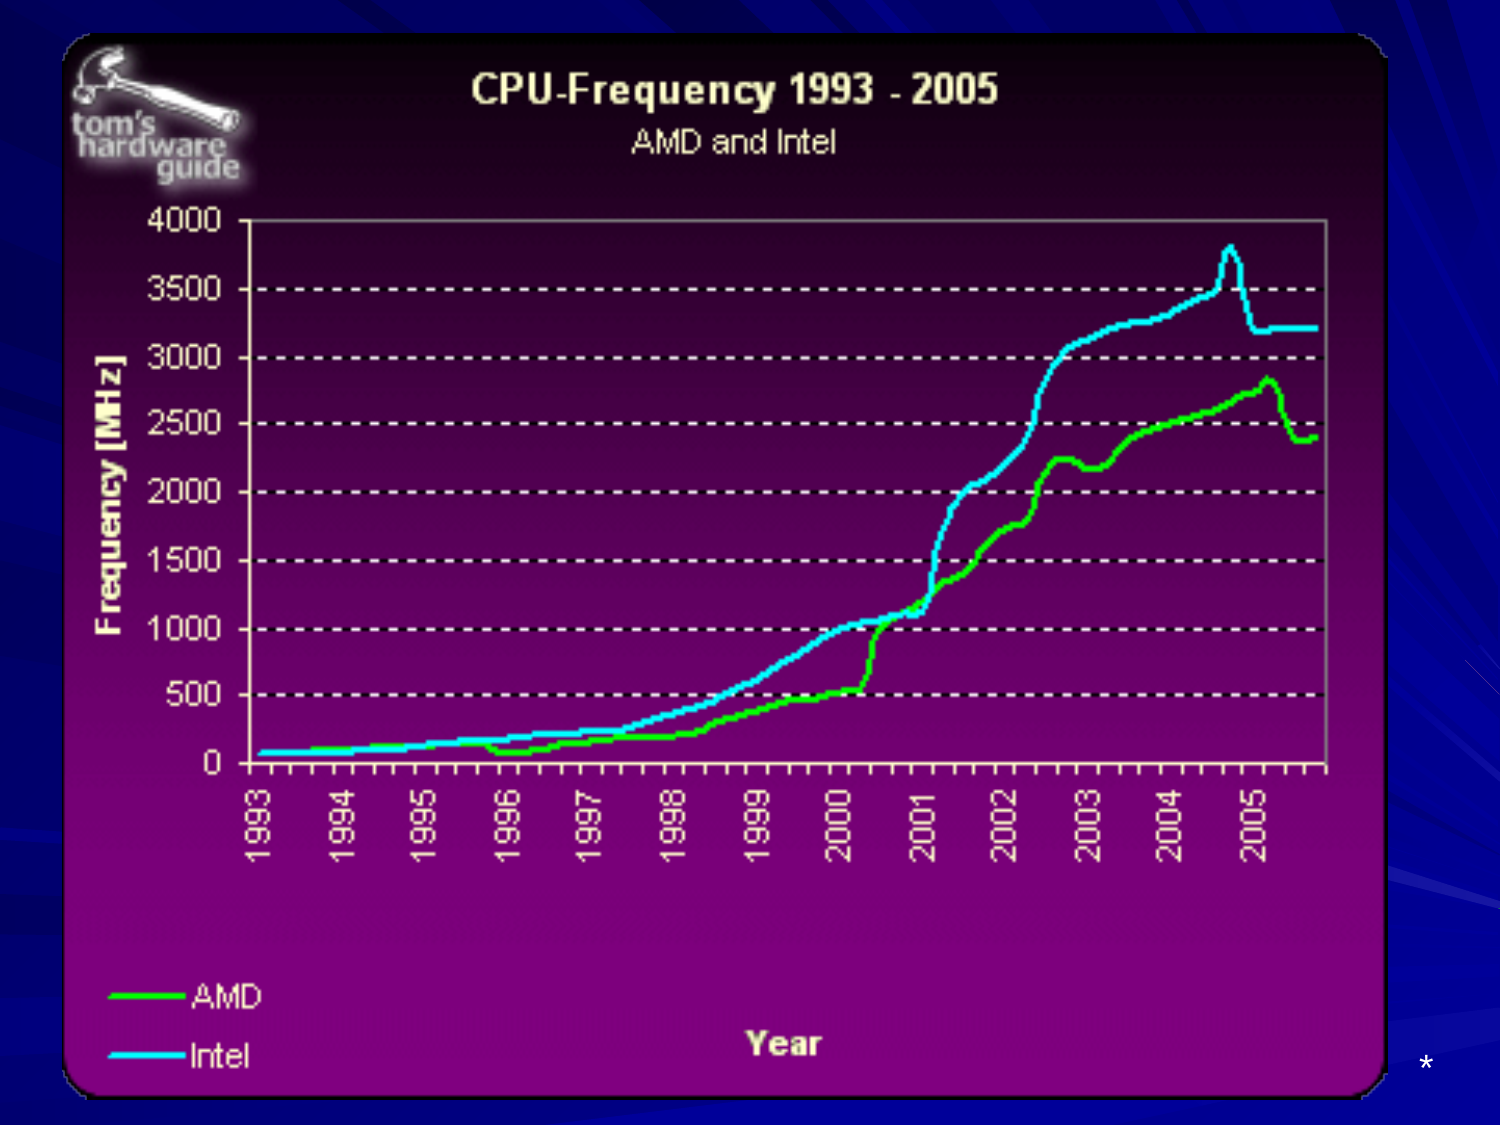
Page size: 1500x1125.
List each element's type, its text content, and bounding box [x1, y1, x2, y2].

picture [62, 33, 1388, 1100]
text_box * [1400, 1037, 1476, 1098]
